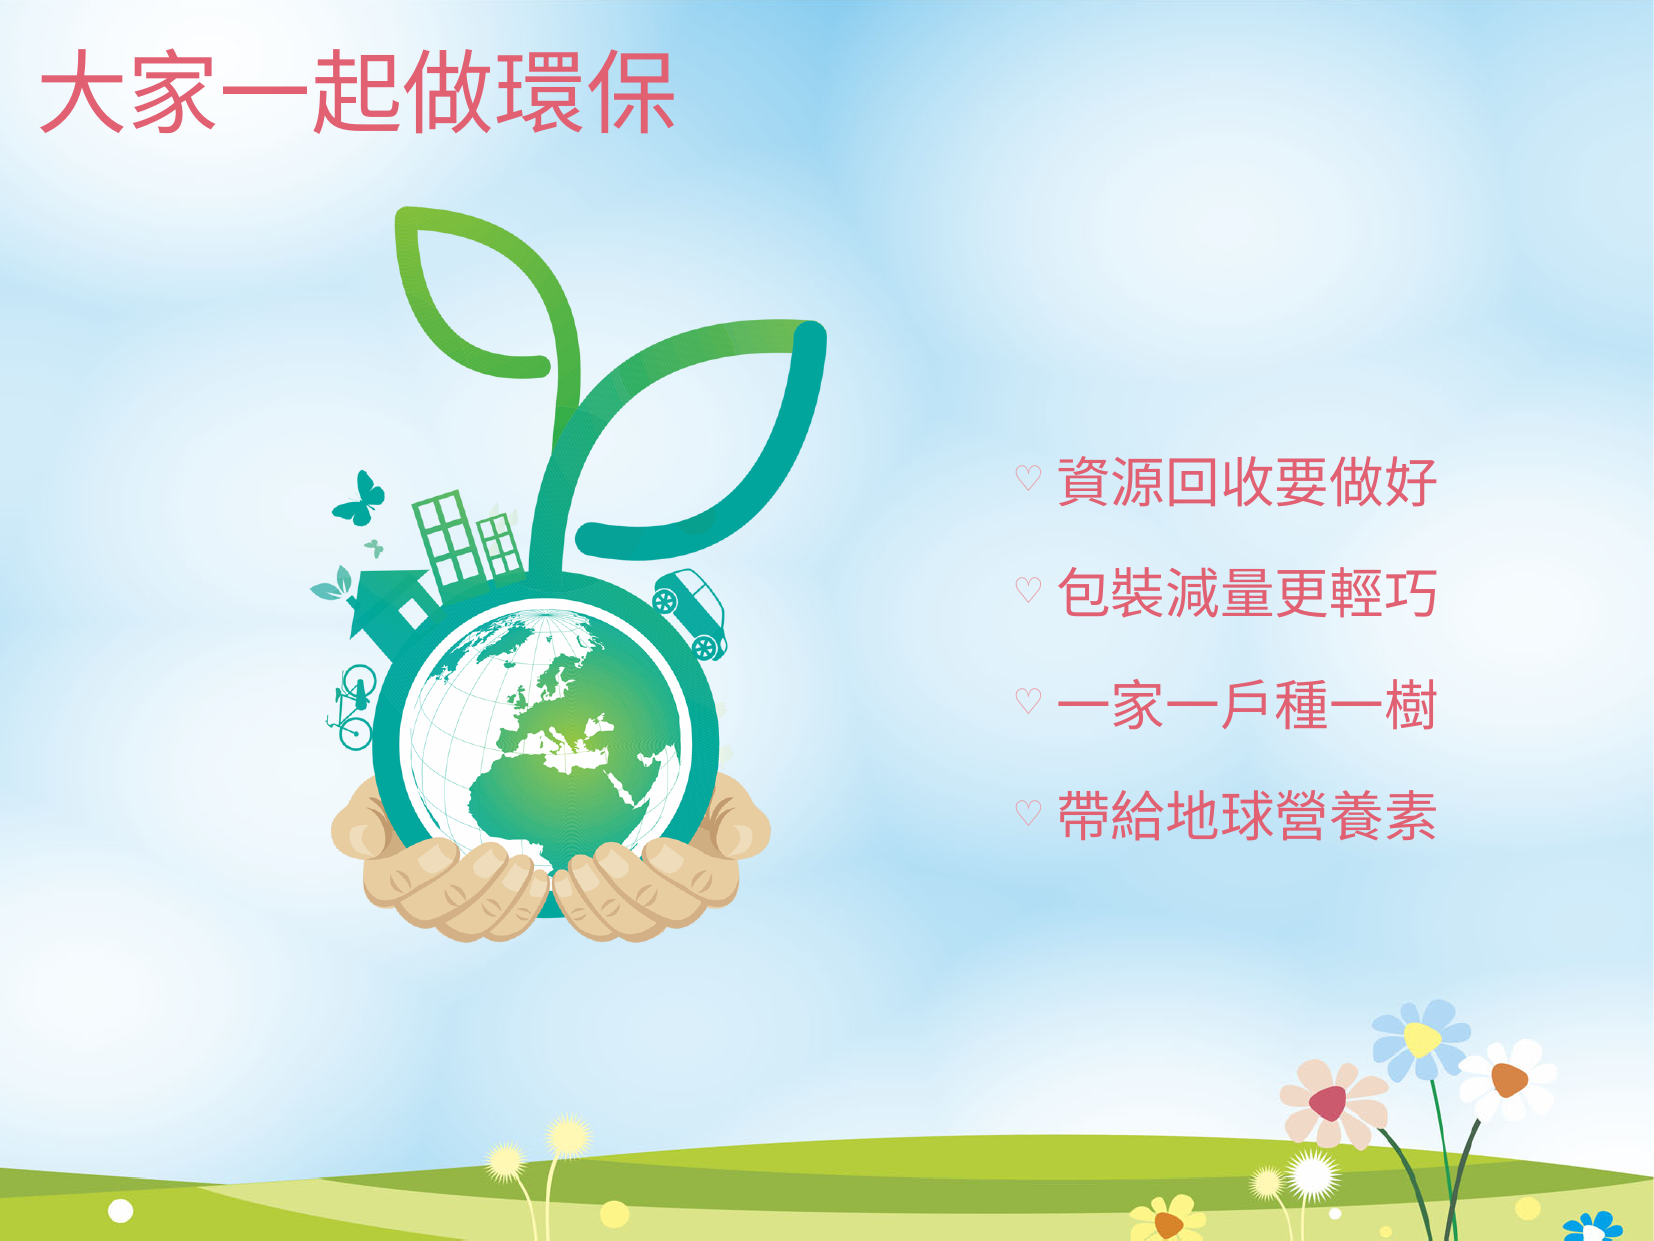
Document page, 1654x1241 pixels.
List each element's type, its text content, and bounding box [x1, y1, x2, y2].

list 資源回收要做好 包裝減量更輕巧 一家一戶種一樹 帶給地球營養素 [998, 324, 1565, 857]
picture [0, 0, 1654, 1241]
title 大家一起做環保 [29, 25, 686, 148]
